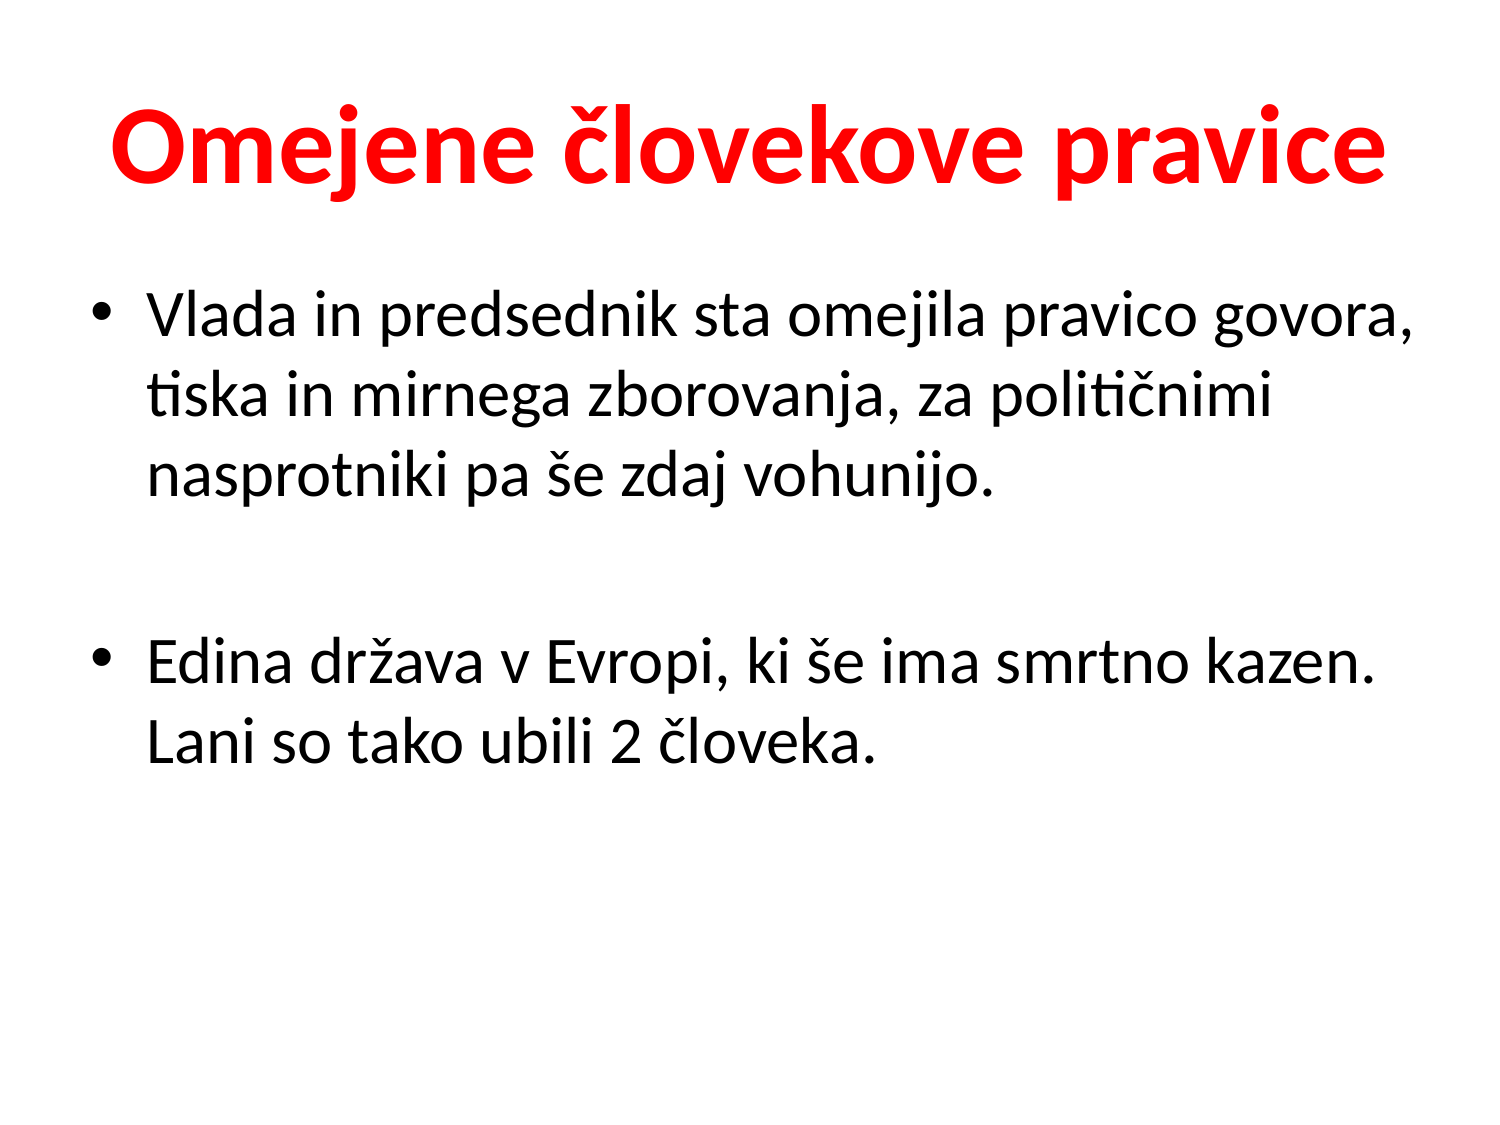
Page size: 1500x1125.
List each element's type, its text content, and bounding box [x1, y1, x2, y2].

title Omejene človekove pravice [75, 45, 1425, 233]
list Vlada in predsednik sta omejila pravico govora, tiska in mirnega zborovanja, za političnimi nasprotniki pa še zdaj vohunijo. Edina država v Evropi, ki še ima smrtno kazen. Lani so tako ubili 2 človeka. [75, 262, 1500, 1005]
